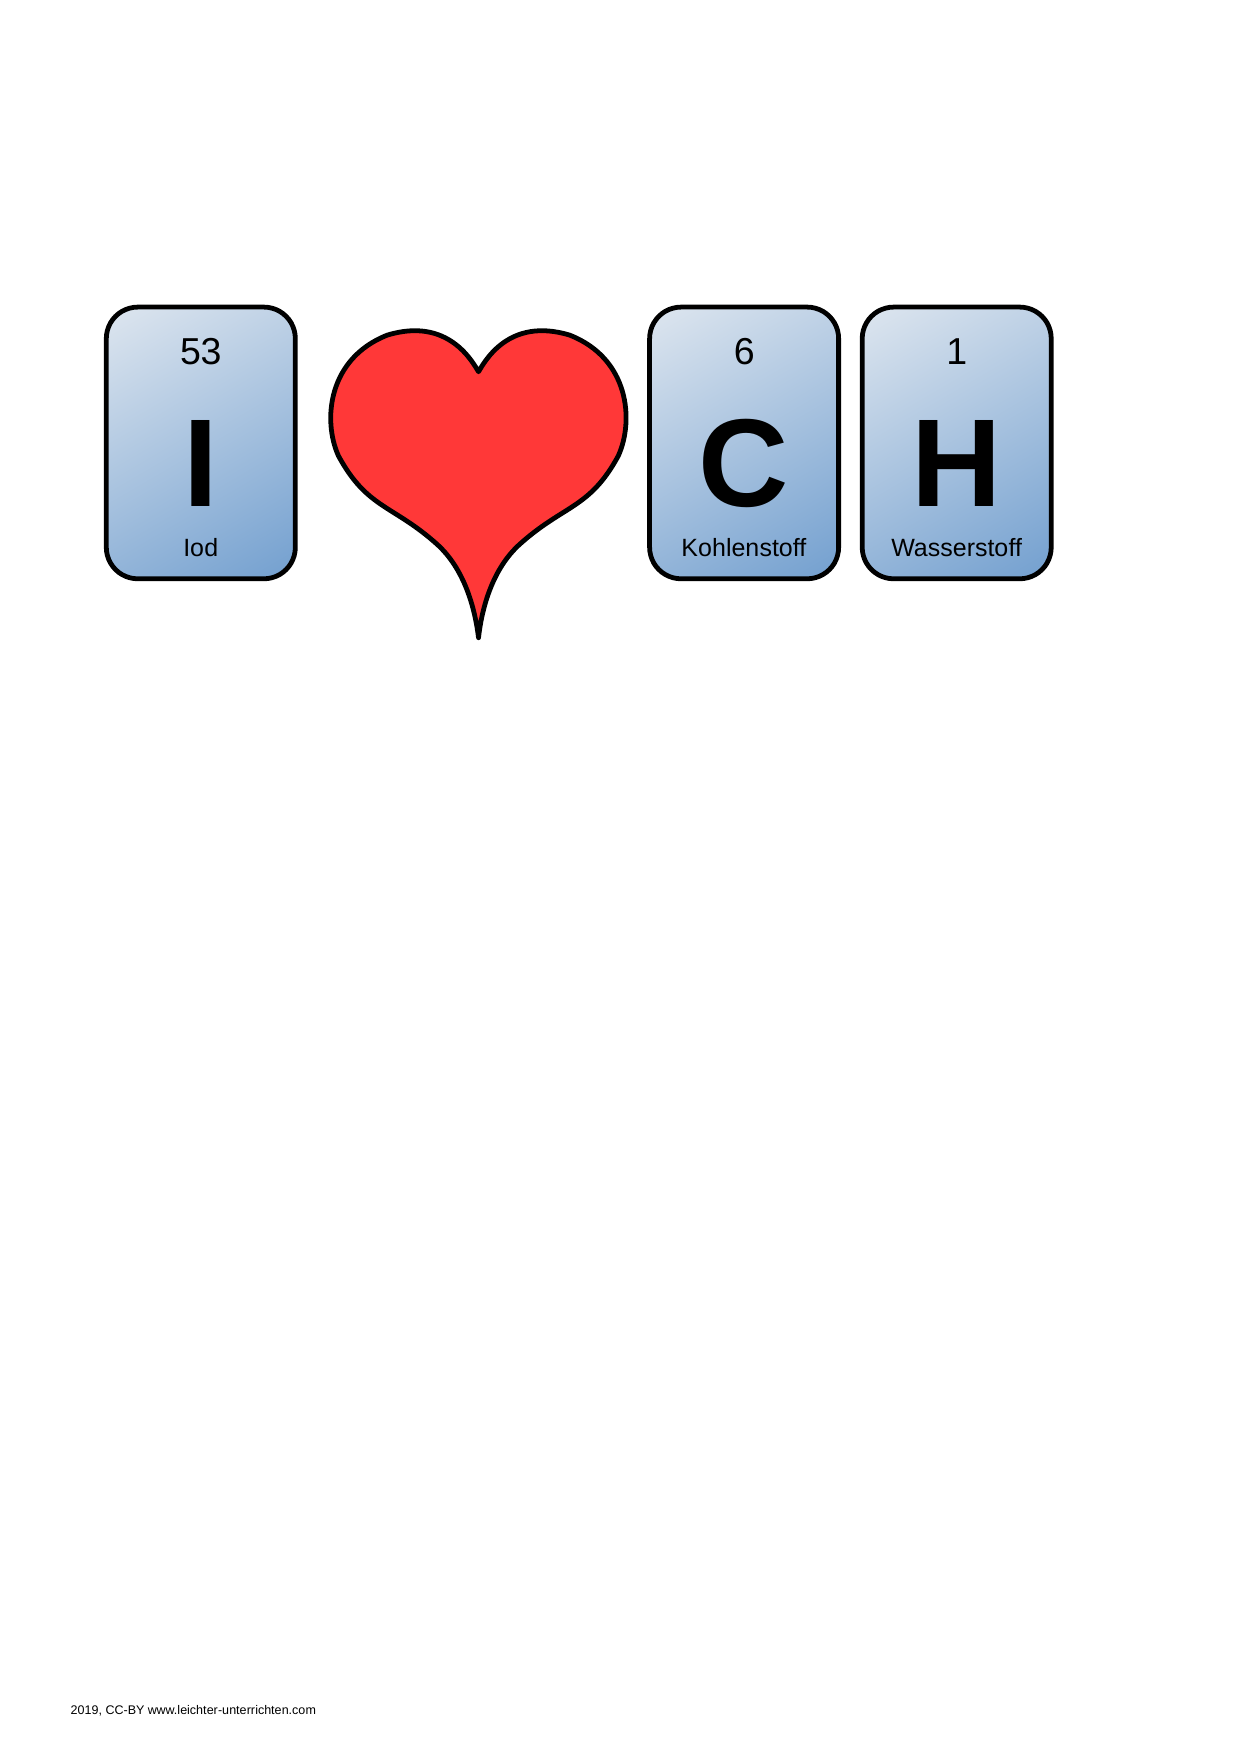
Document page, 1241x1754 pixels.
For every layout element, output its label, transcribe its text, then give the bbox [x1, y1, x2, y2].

text_box 53 I Iod [106, 307, 296, 579]
text_box 1 H Wasserstoff [862, 307, 1052, 579]
text_box 2019, CC-BY www.leichter-unterrichten.com [55, 1695, 331, 1725]
text_box 6 C Kohlenstoff [649, 307, 839, 579]
text_box [330, 330, 627, 638]
